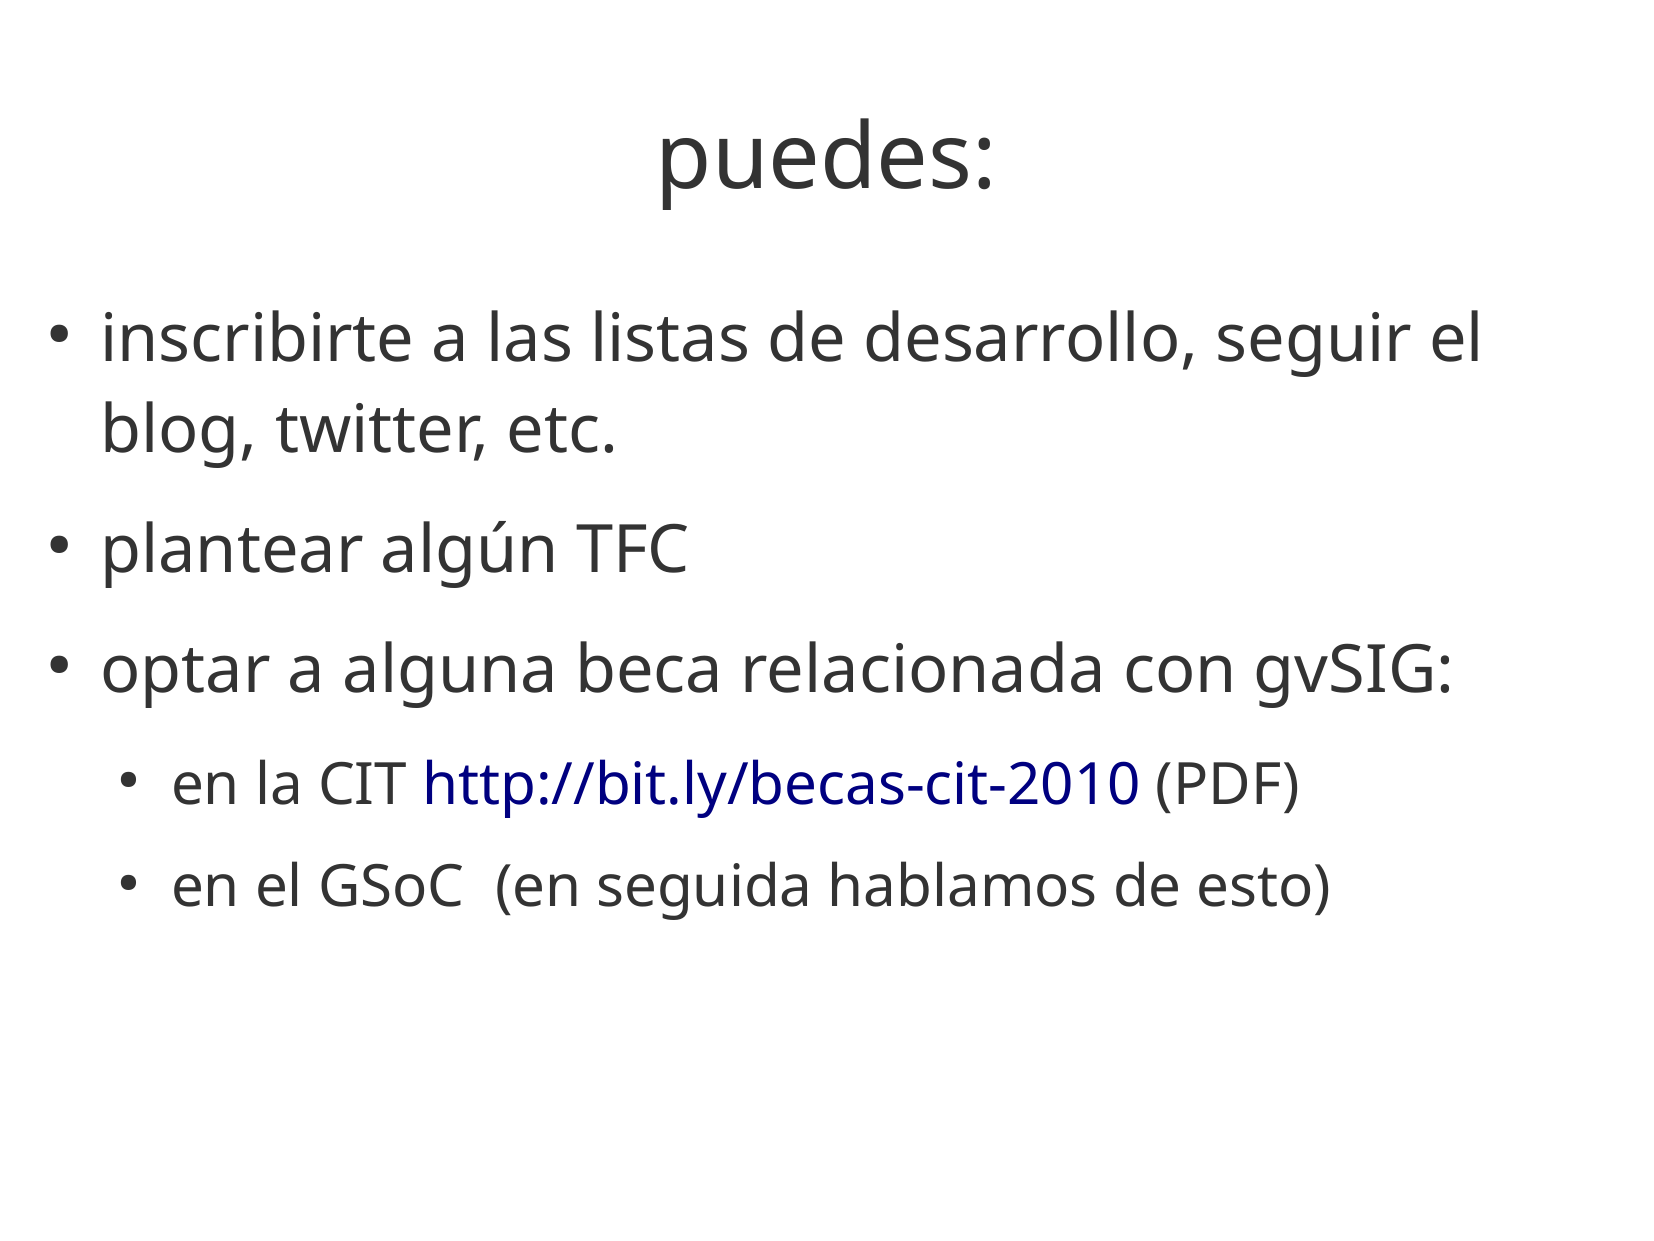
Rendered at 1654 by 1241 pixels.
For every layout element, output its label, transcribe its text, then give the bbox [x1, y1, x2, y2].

title puedes: [82, 49, 1571, 257]
list inscribirte a las listas de desarrollo, seguir el blog, twitter, etc. plantear algún TFC optar a alguna beca relacionada con gvSIG: en la CIT http://bit.ly/becas-cit-2010 (PDF) en el GSoC (en seguida hablamos de esto) [29, 290, 1595, 1109]
